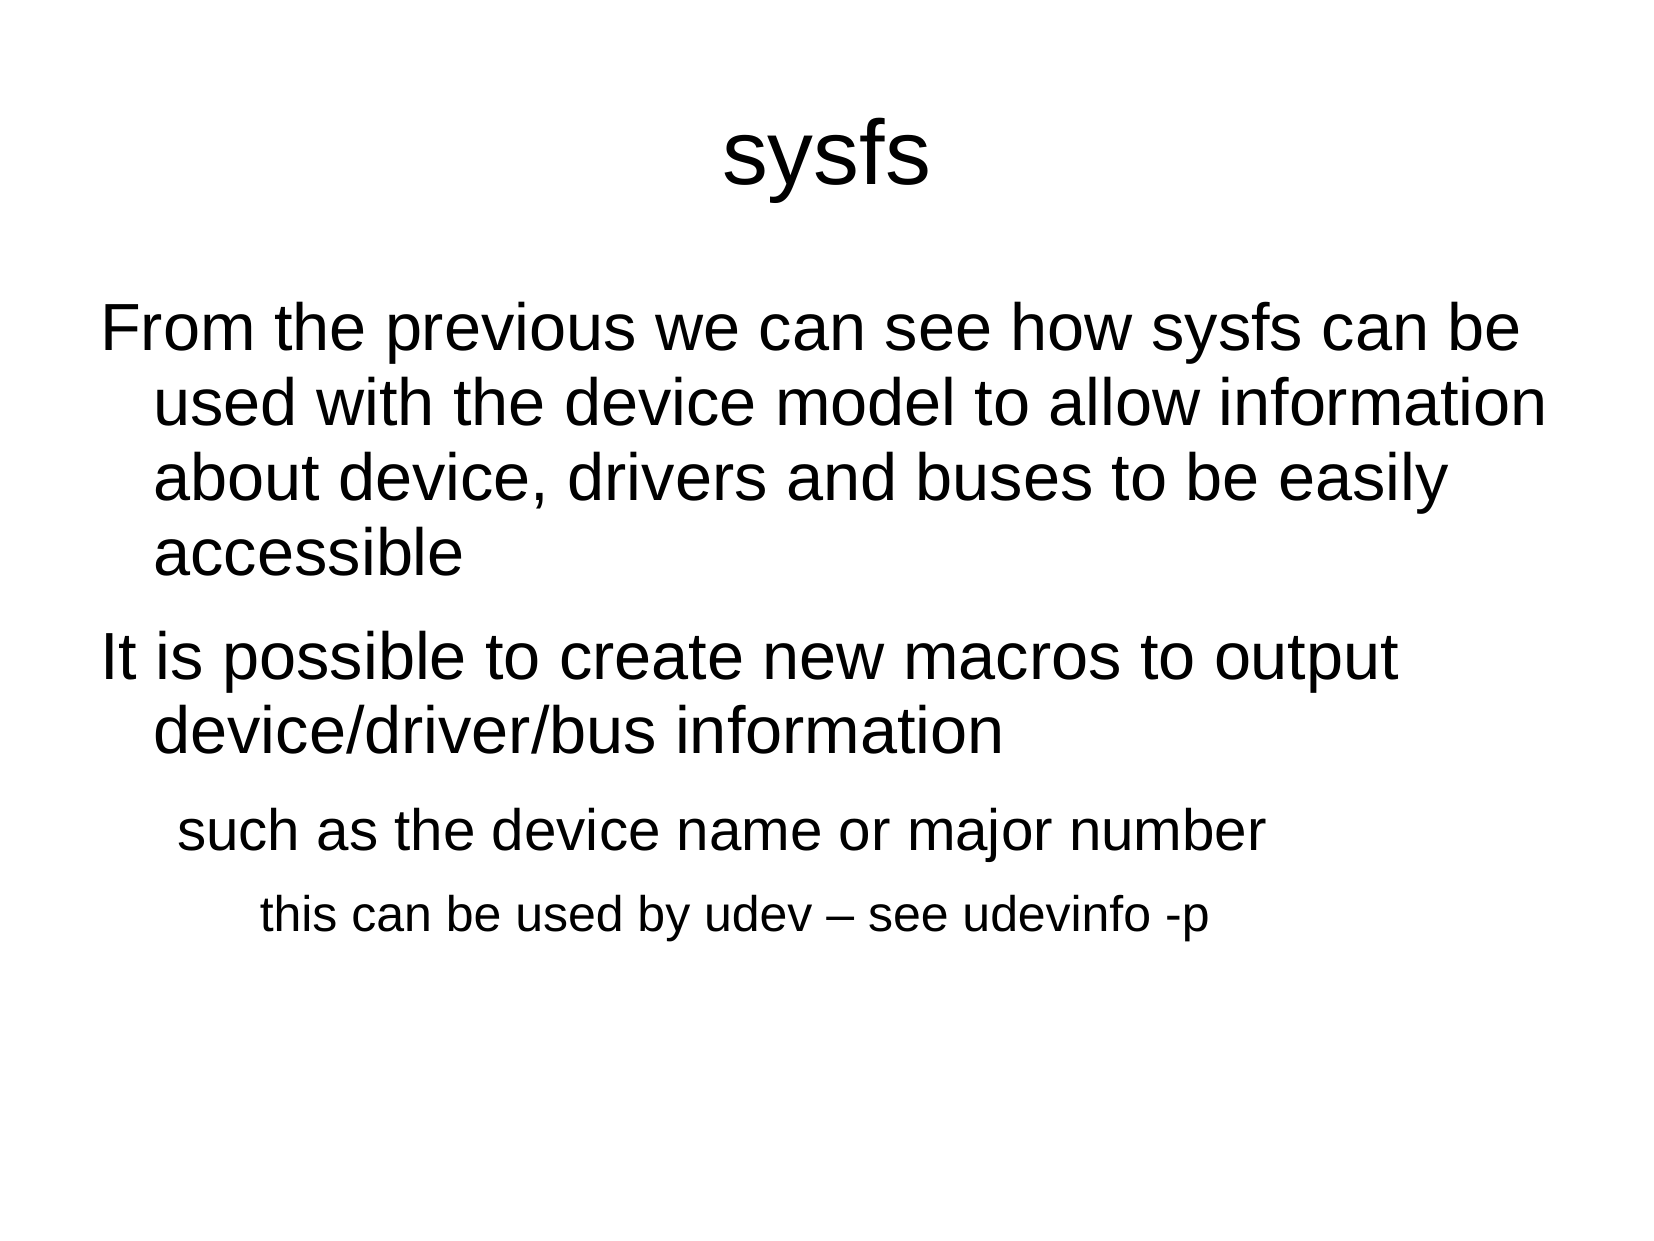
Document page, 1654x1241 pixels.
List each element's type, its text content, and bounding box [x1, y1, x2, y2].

list From the previous we can see how sysfs can be used with the device model to allow information about device, drivers and buses to be easily accessible It is possible to create new macros to output device/driver/bus information such as the device name or major number this can be used by udev – see udevinfo -p [82, 290, 1571, 1094]
title sysfs [82, 56, 1571, 250]
